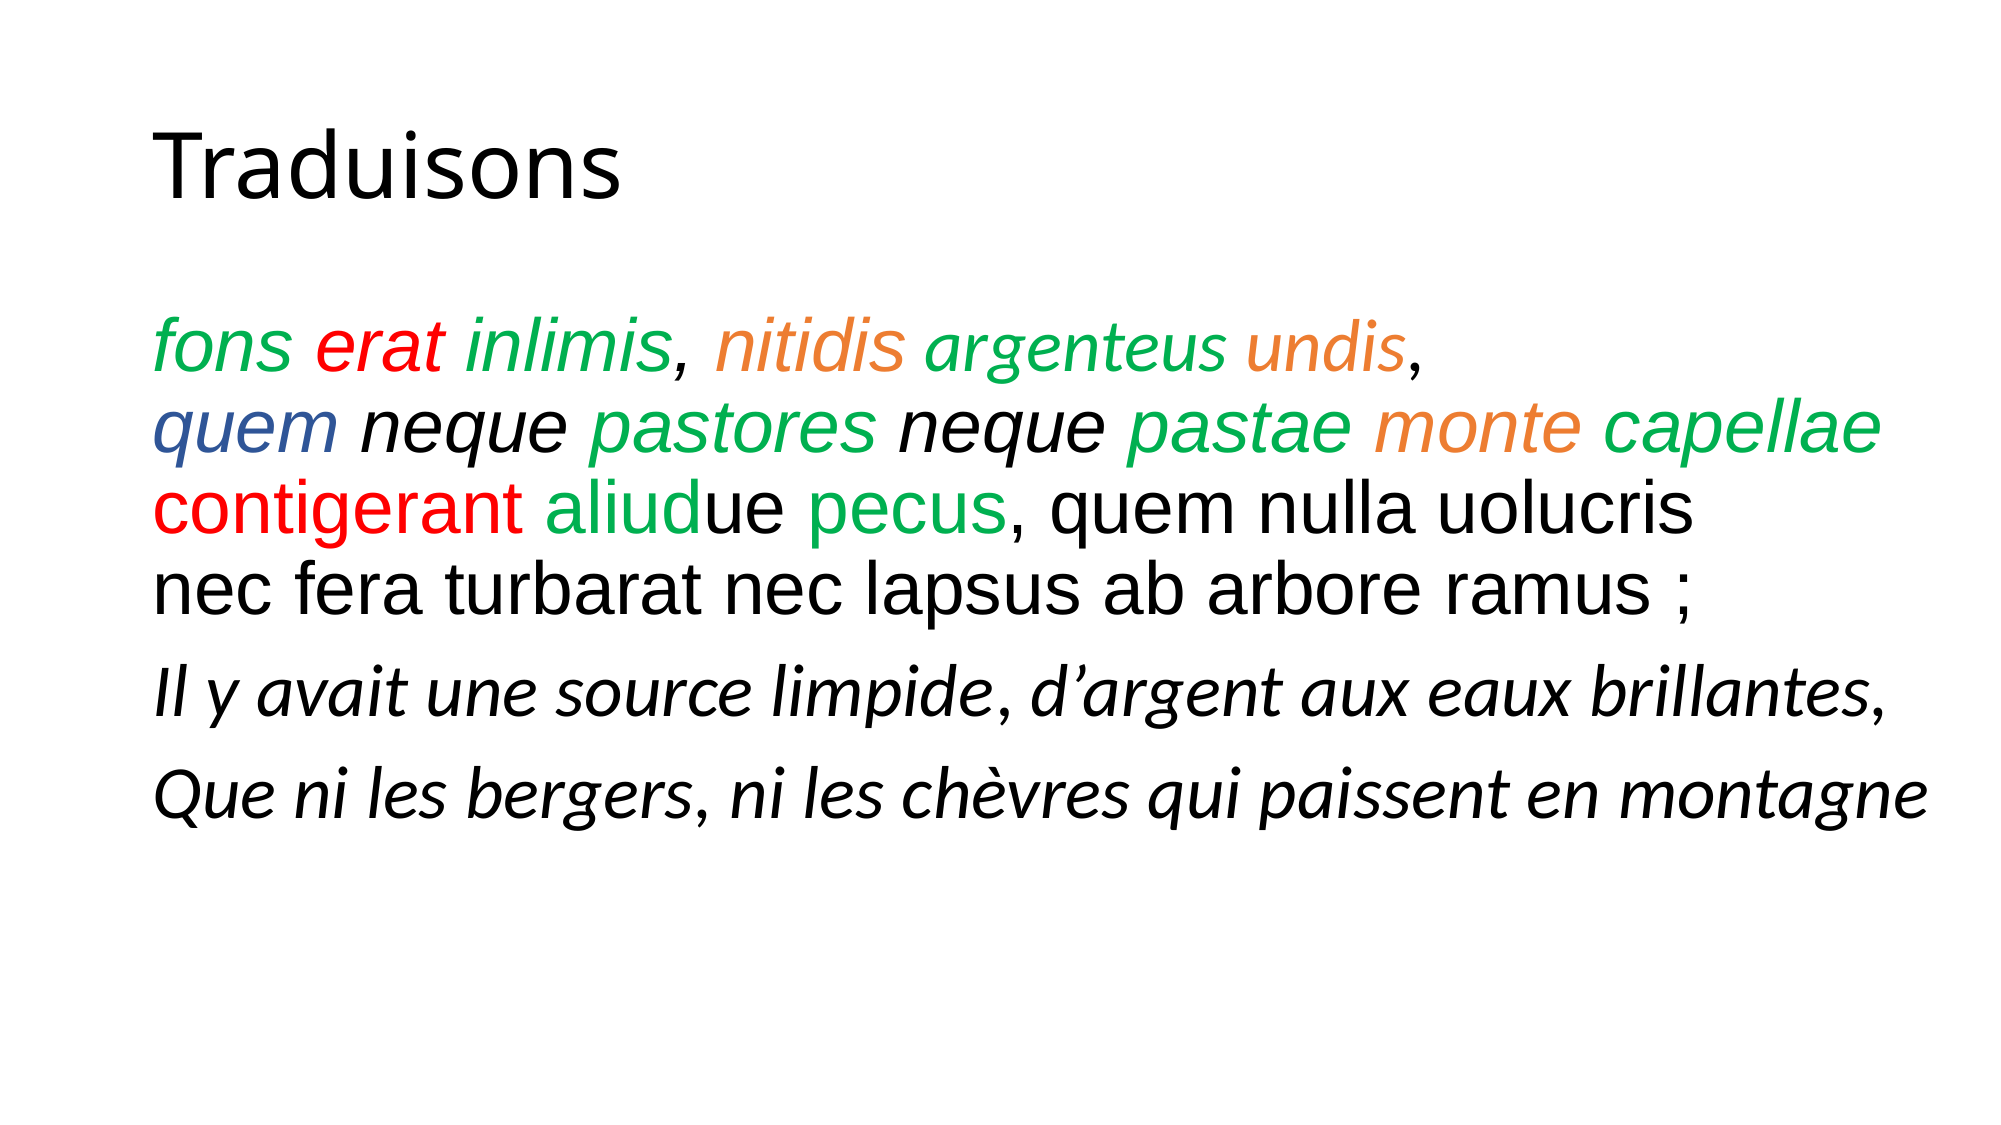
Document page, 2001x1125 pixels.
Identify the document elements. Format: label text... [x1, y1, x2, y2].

list fons erat inlimis, nitidis argenteus undis, quem neque pastores neque pastae monte capellae contigerant aliudue pecus, quem nulla uolucris nec fera turbarat nec lapsus ab arbore ramus ; Il y avait une source limpide, d’argent aux eaux brillantes, Que ni les bergers, ni les chèvres qui paissent en montagne [137, 299, 1982, 1014]
title Traduisons [137, 59, 1863, 278]
